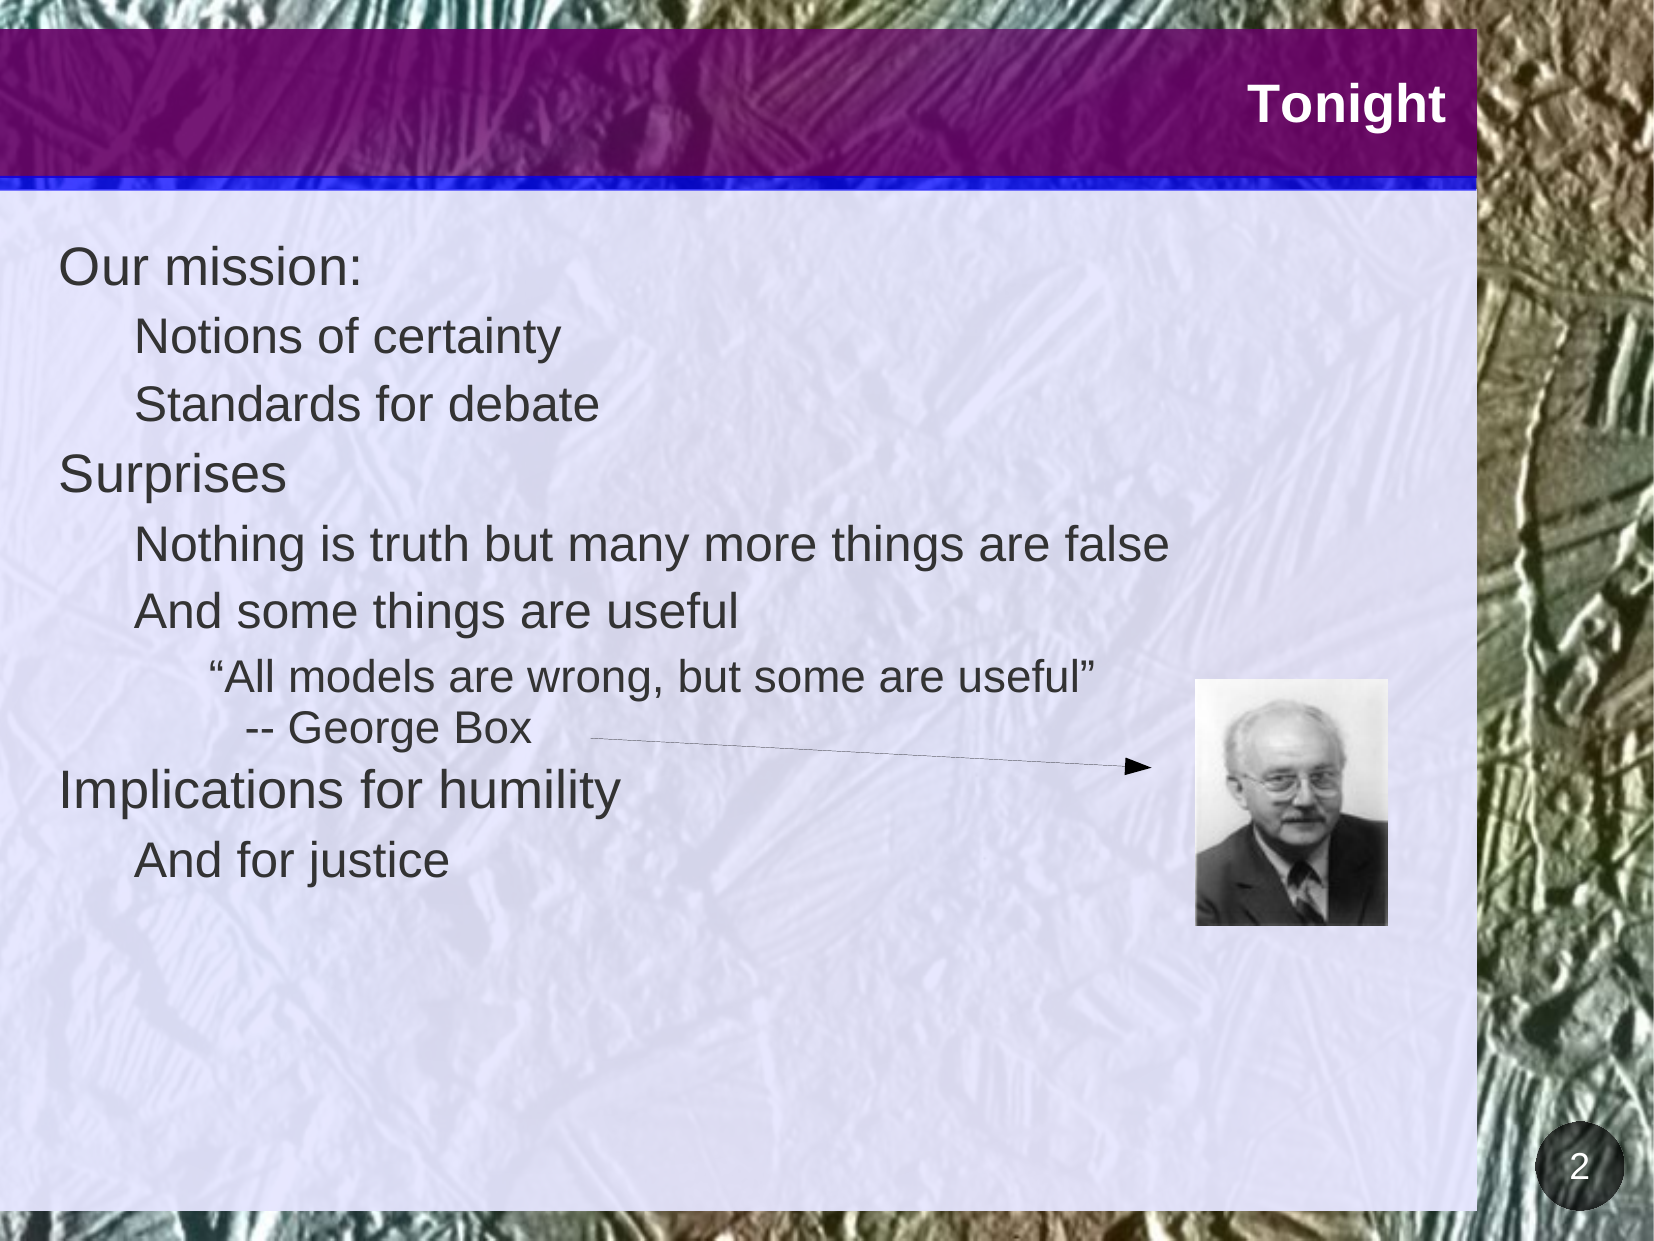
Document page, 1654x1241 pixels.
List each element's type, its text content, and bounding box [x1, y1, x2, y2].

picture [1195, 679, 1388, 926]
title Tonight [29, 59, 1447, 148]
picture [0, 0, 1654, 1241]
list Our mission: Notions of certainty Standards for debate Surprises Nothing is truth but many more things are false And some things are useful “All models are wrong, but some are useful” -- George Box Implications for humility And for justice [59, 236, 1418, 1182]
